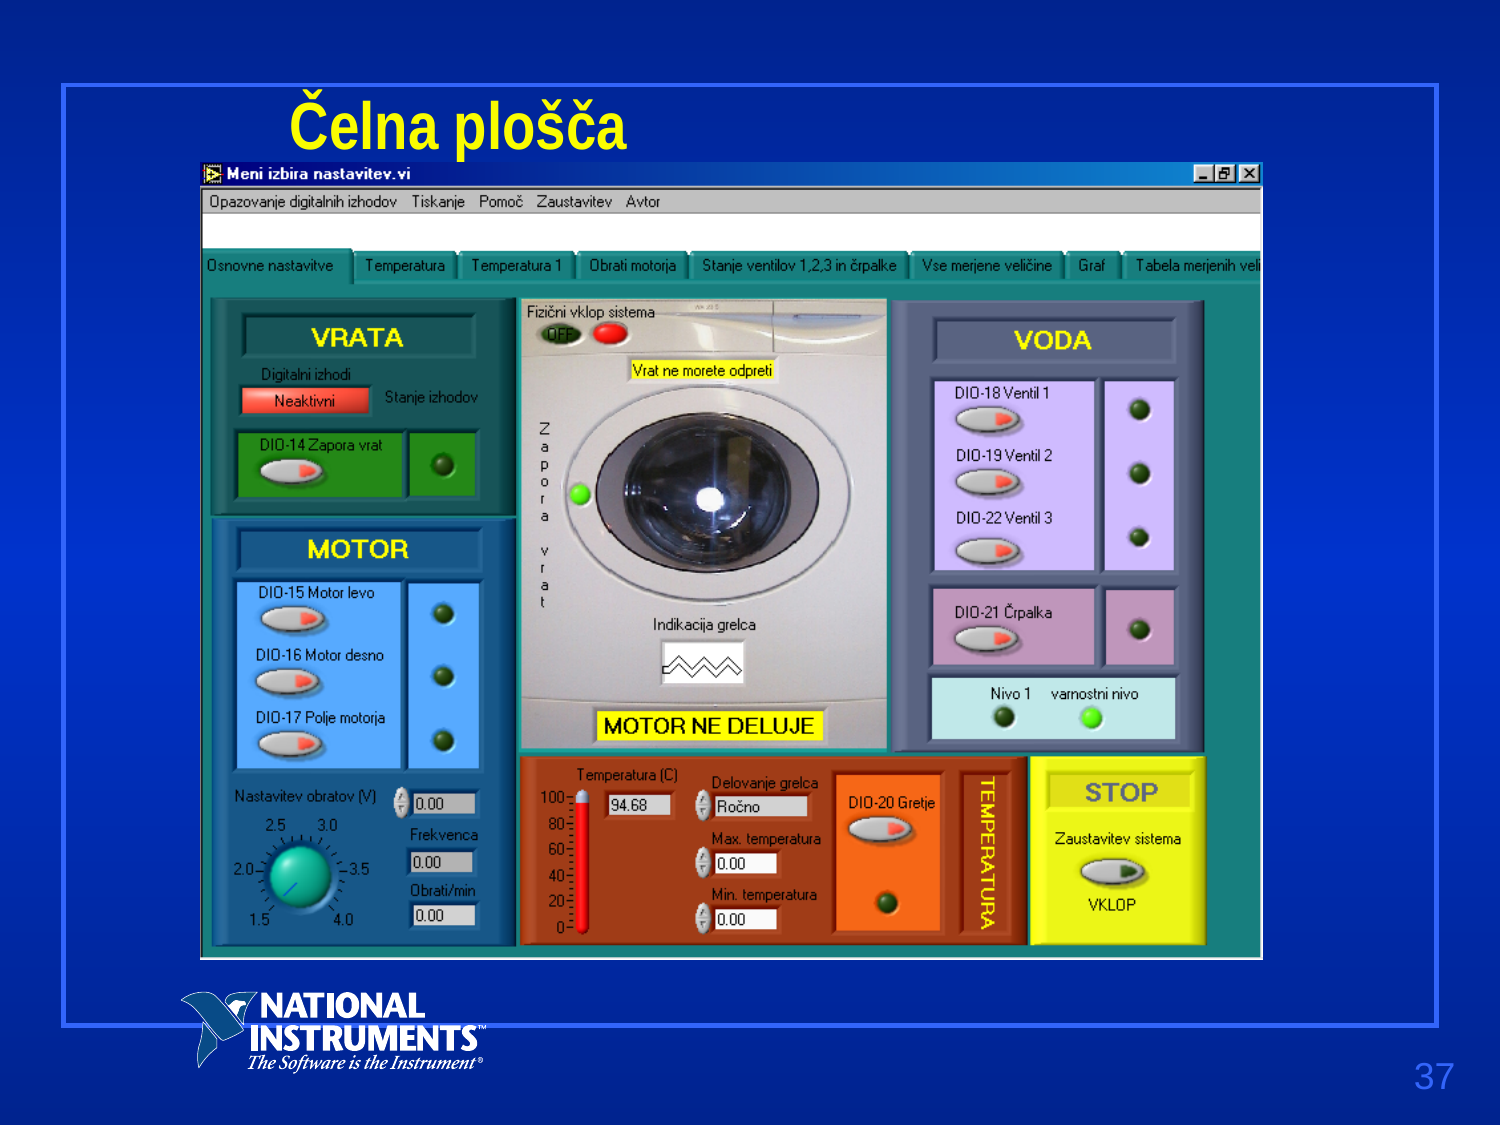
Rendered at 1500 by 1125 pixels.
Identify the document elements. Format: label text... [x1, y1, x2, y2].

picture [200, 162, 1263, 960]
text_box Čelna plošča [464, 119, 476, 143]
text_box Čelna plošča [274, 74, 658, 162]
